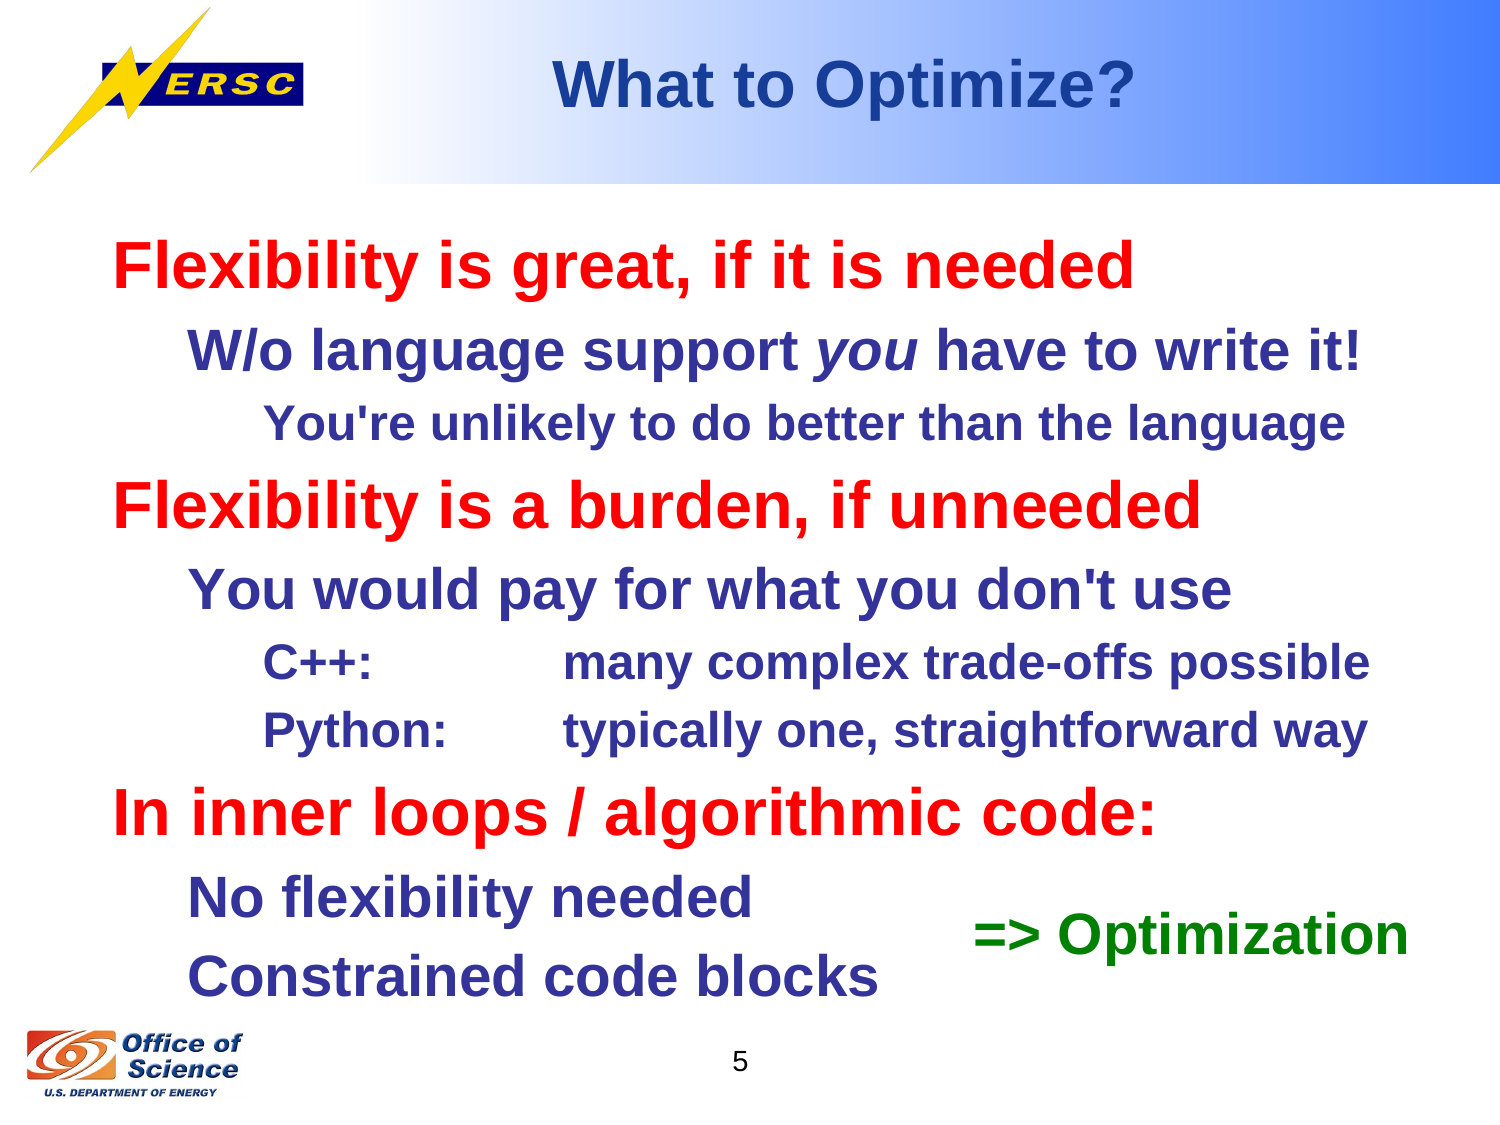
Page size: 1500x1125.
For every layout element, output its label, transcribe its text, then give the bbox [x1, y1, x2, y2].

picture [0, 0, 352, 182]
title What to Optimize? [364, 13, 1326, 156]
list Flexibility is great, if it is needed W/o language support you have to write it! You're unlikely to do better than the language Flexibility is a burden, if unneeded You would pay for what you don't use C++: many complex trade-offs possible Python: typically one, straightforward way In inner loops / algorithmic code: No flexibility needed Constrained code blocks [112, 228, 1416, 1009]
text_box => Optimization [973, 901, 1452, 967]
picture [22, 1026, 246, 1100]
